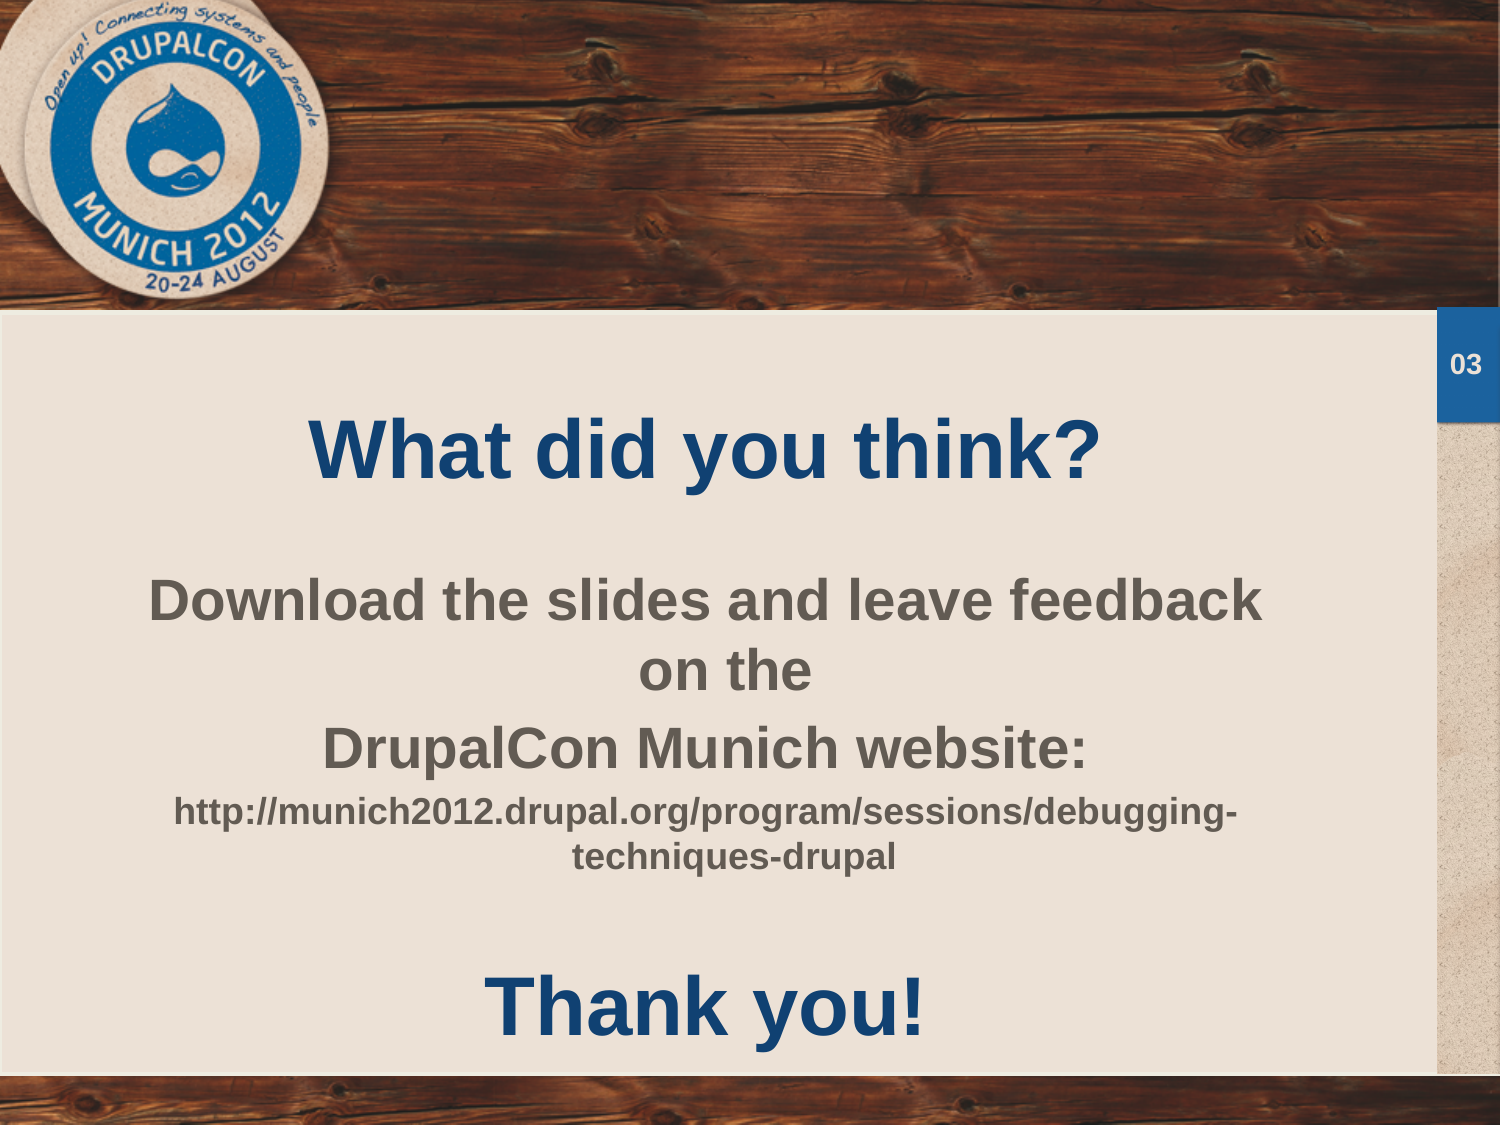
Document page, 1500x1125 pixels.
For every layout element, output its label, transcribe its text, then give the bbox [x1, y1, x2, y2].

text_box [0, 312, 1437, 1074]
text_box What did you think? Download the slides and leave feedback on the DrupalCon Munich website: http://munich2012.drupal.org/program/sessions/debugging-techniques-drupal Thank you! [125, 387, 1288, 987]
picture [0, 400, 1500, 1125]
text_box 03 [1434, 337, 1500, 400]
picture [0, 0, 1500, 337]
